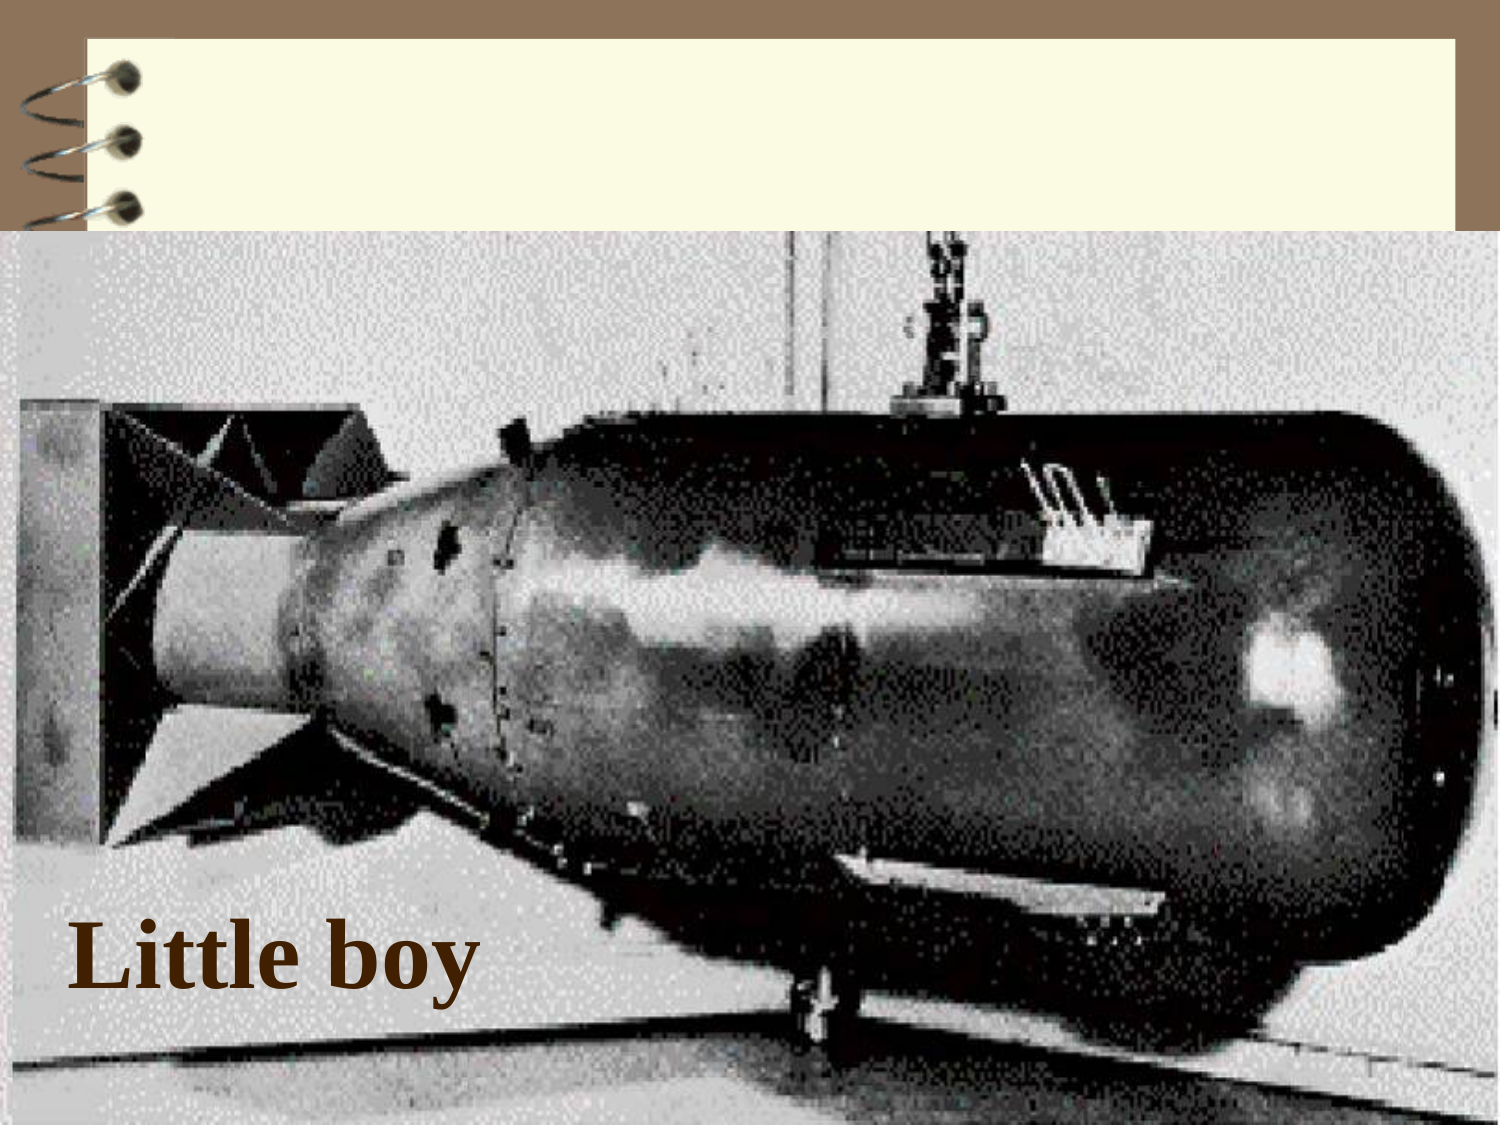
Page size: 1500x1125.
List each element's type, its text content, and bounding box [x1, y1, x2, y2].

picture [0, 0, 1500, 1125]
text_box Little boy [53, 881, 585, 1017]
